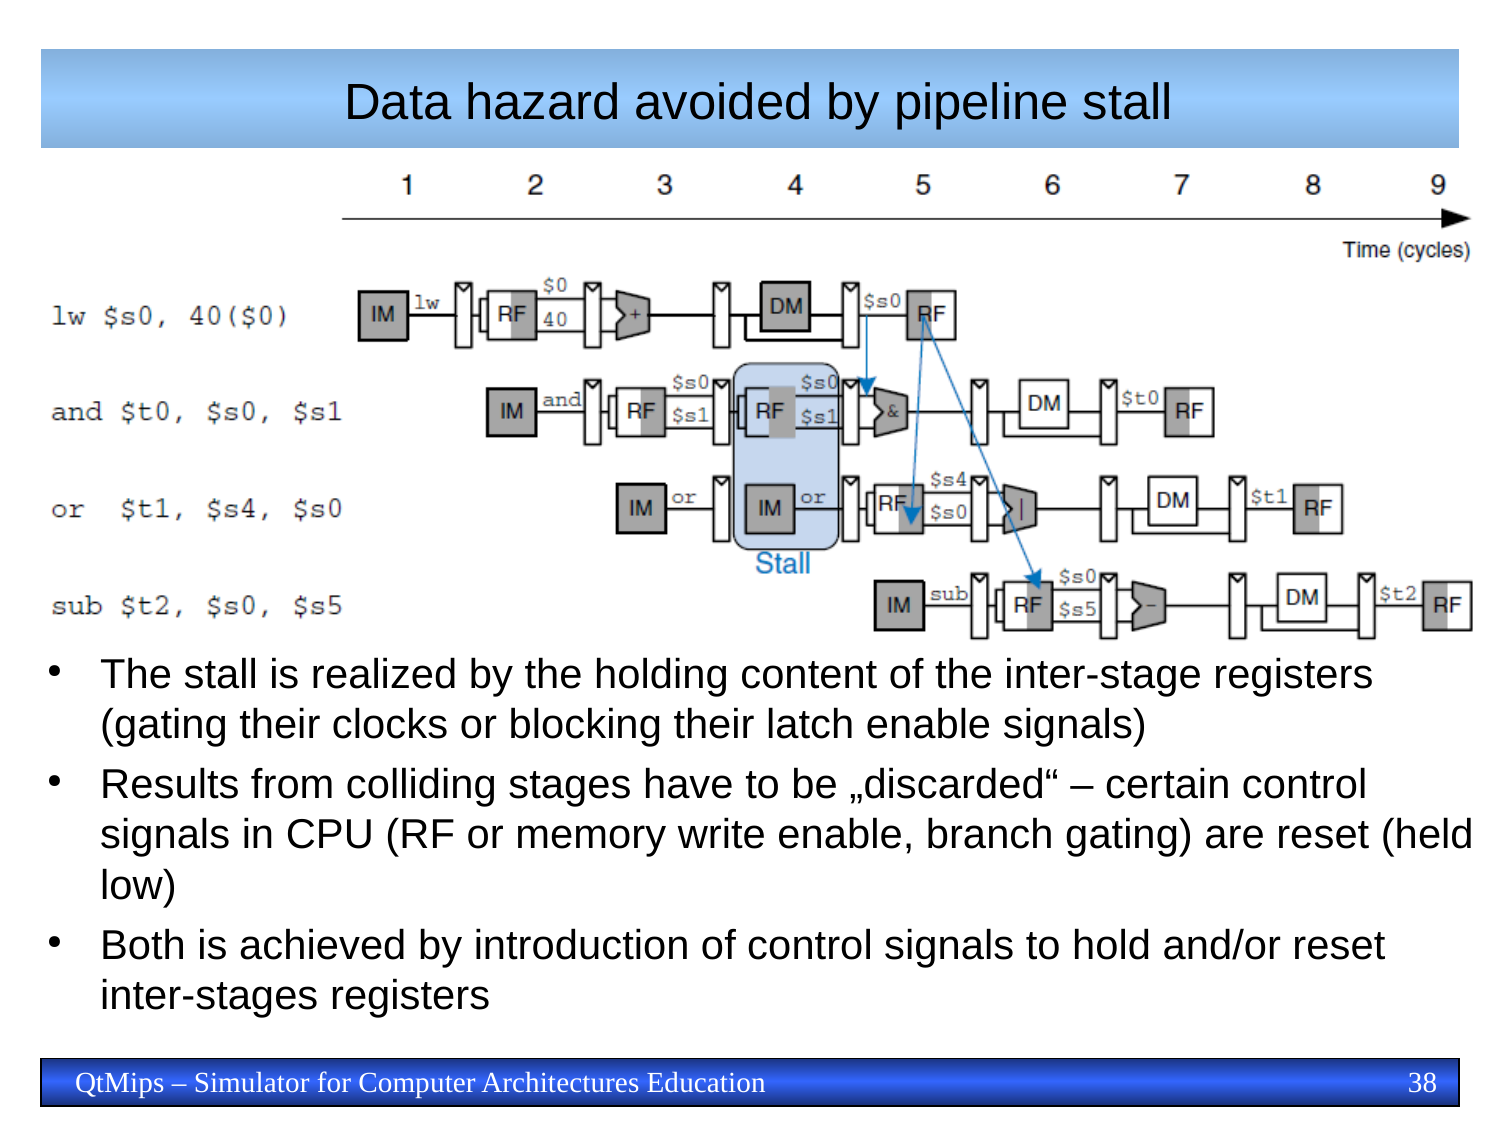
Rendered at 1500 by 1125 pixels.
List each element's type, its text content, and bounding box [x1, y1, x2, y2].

title Data hazard avoided by pipeline stall [41, 49, 1459, 148]
list The stall is realized by the holding content of the inter-stage registers (gating their clocks or blocking their latch enable signals) Results from colliding stages have to be „discarded“ – certain control signals in CPU (RF or memory write enable, branch gating) are reset (held low) Both is achieved by introduction of control signals to hold and/or reset inter-stages registers [14, 639, 1500, 1086]
picture [14, 148, 1500, 639]
